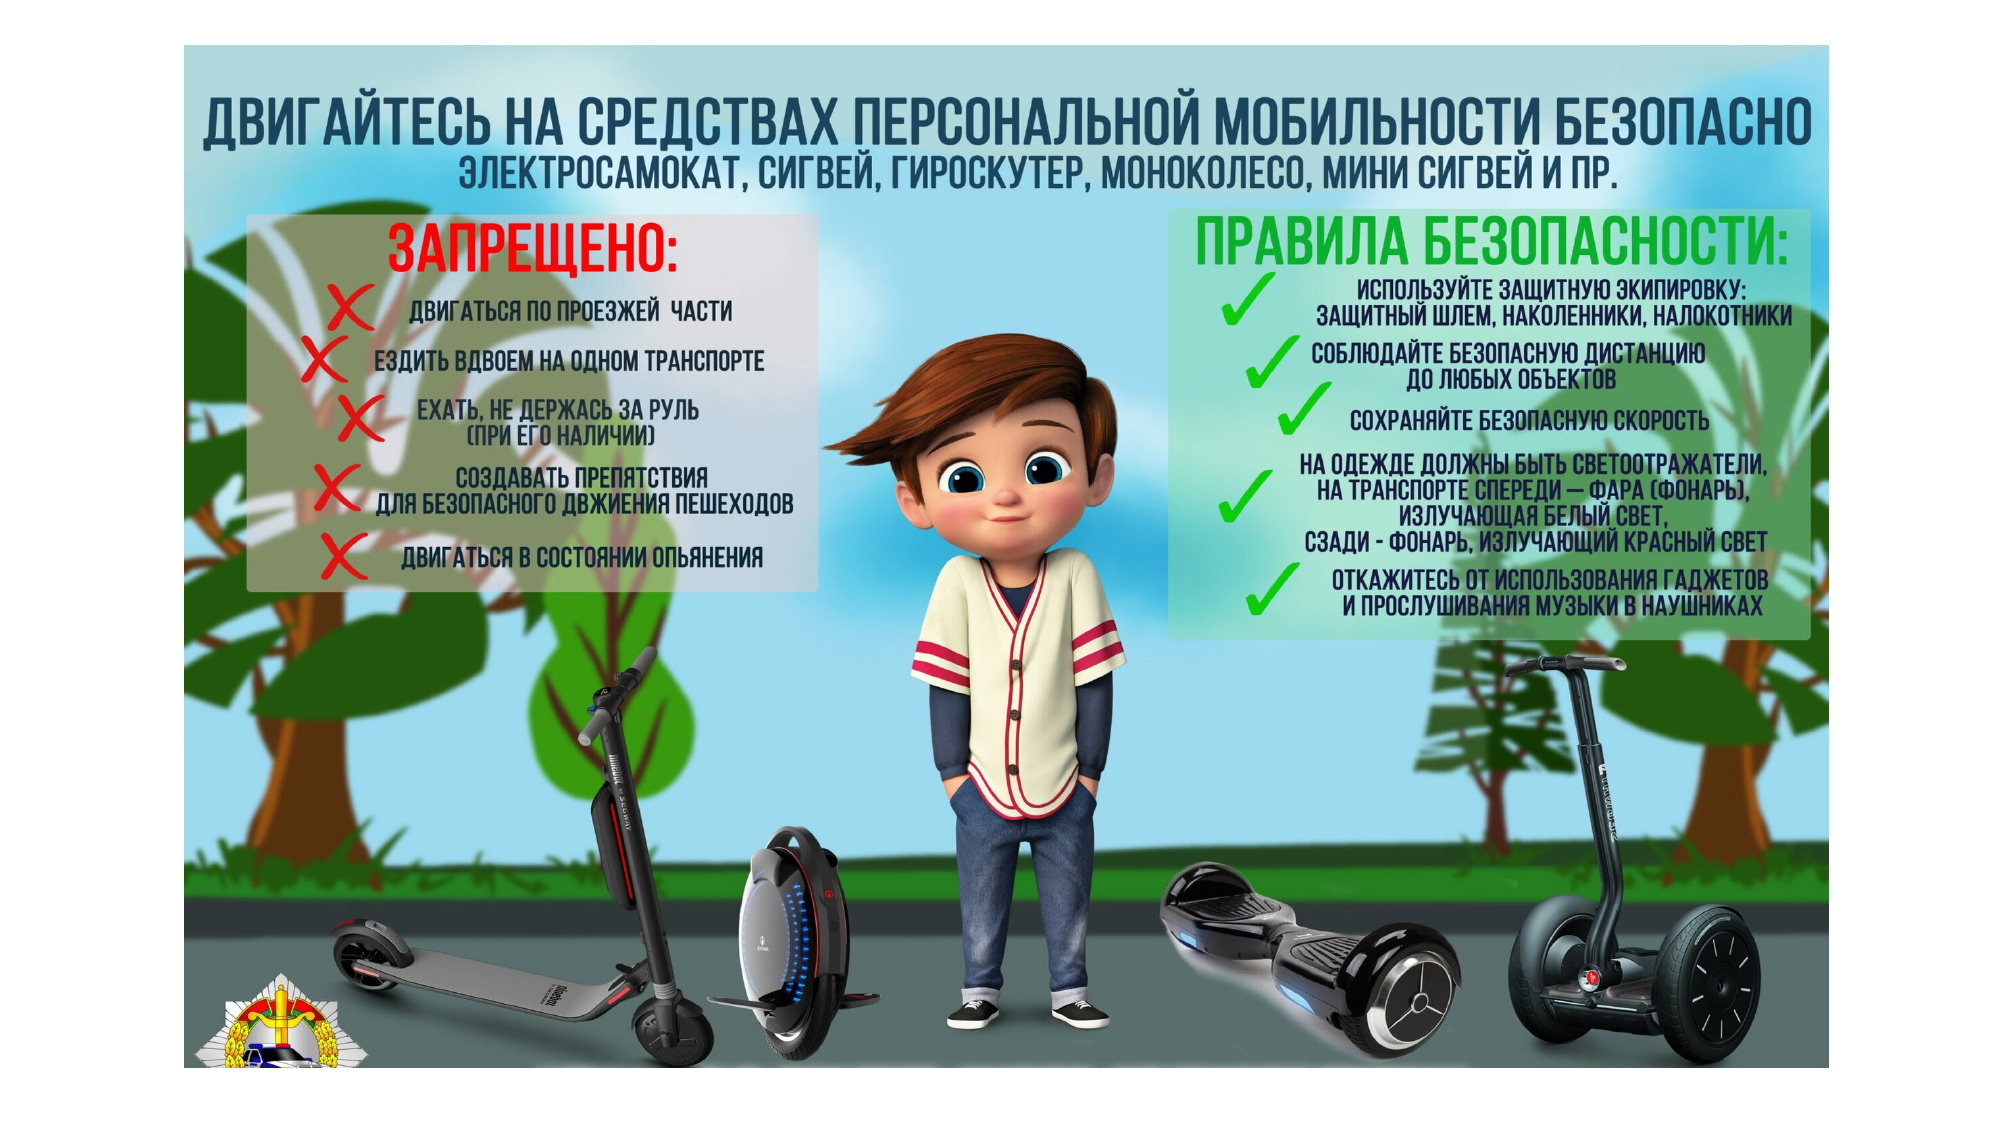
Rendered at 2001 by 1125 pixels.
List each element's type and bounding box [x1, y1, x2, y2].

picture [184, 45, 1829, 1068]
